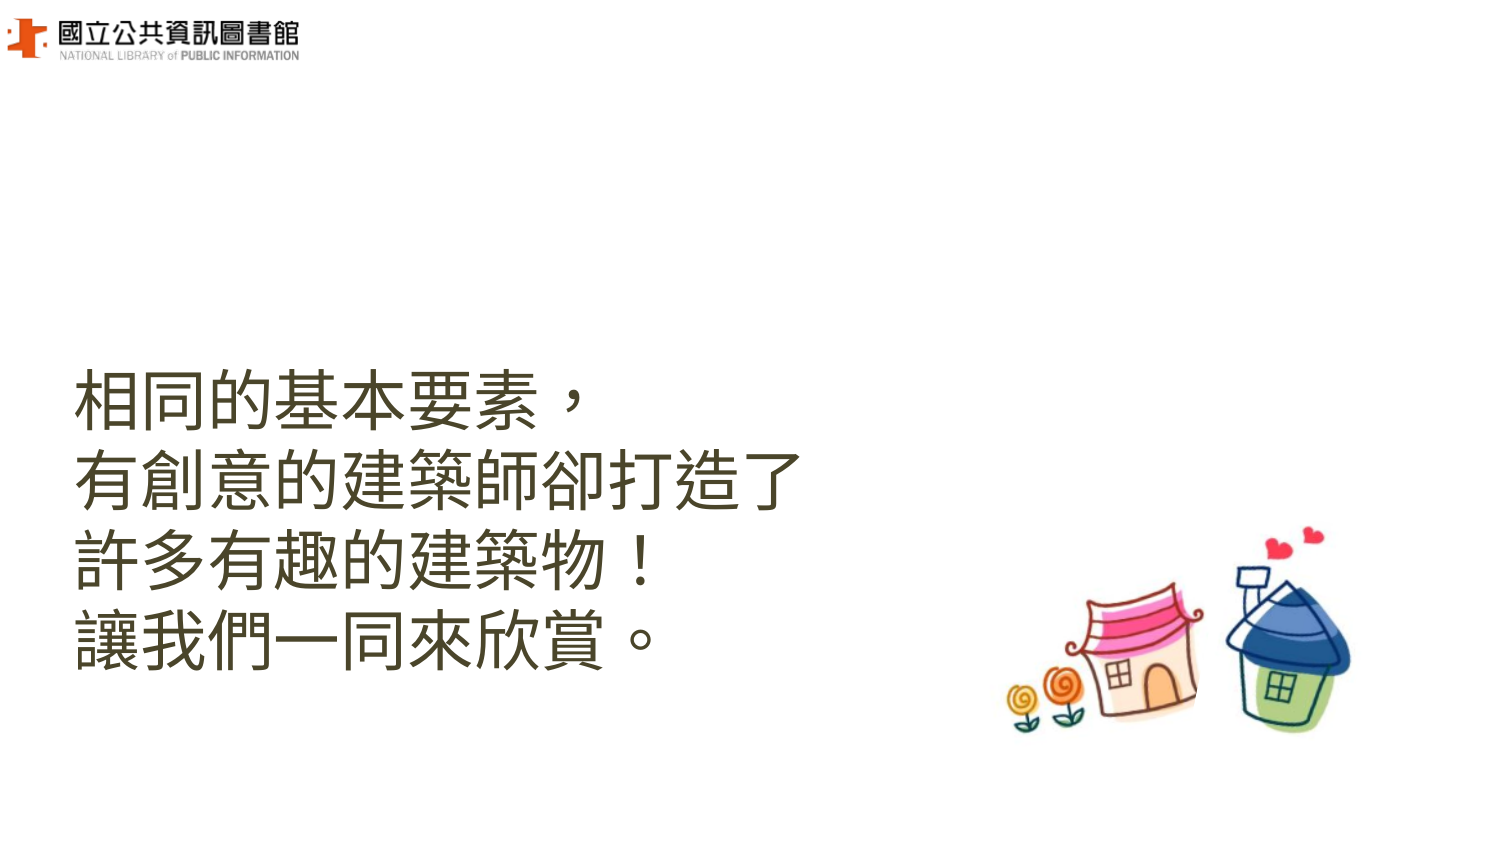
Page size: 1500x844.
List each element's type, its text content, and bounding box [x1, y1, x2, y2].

picture [6, 17, 300, 61]
picture [974, 503, 1386, 766]
title 相同的基本要素， 有創意的建築師卻打造了 許多有趣的建築物！ 讓我們一同來欣賞。 [58, 351, 1409, 493]
